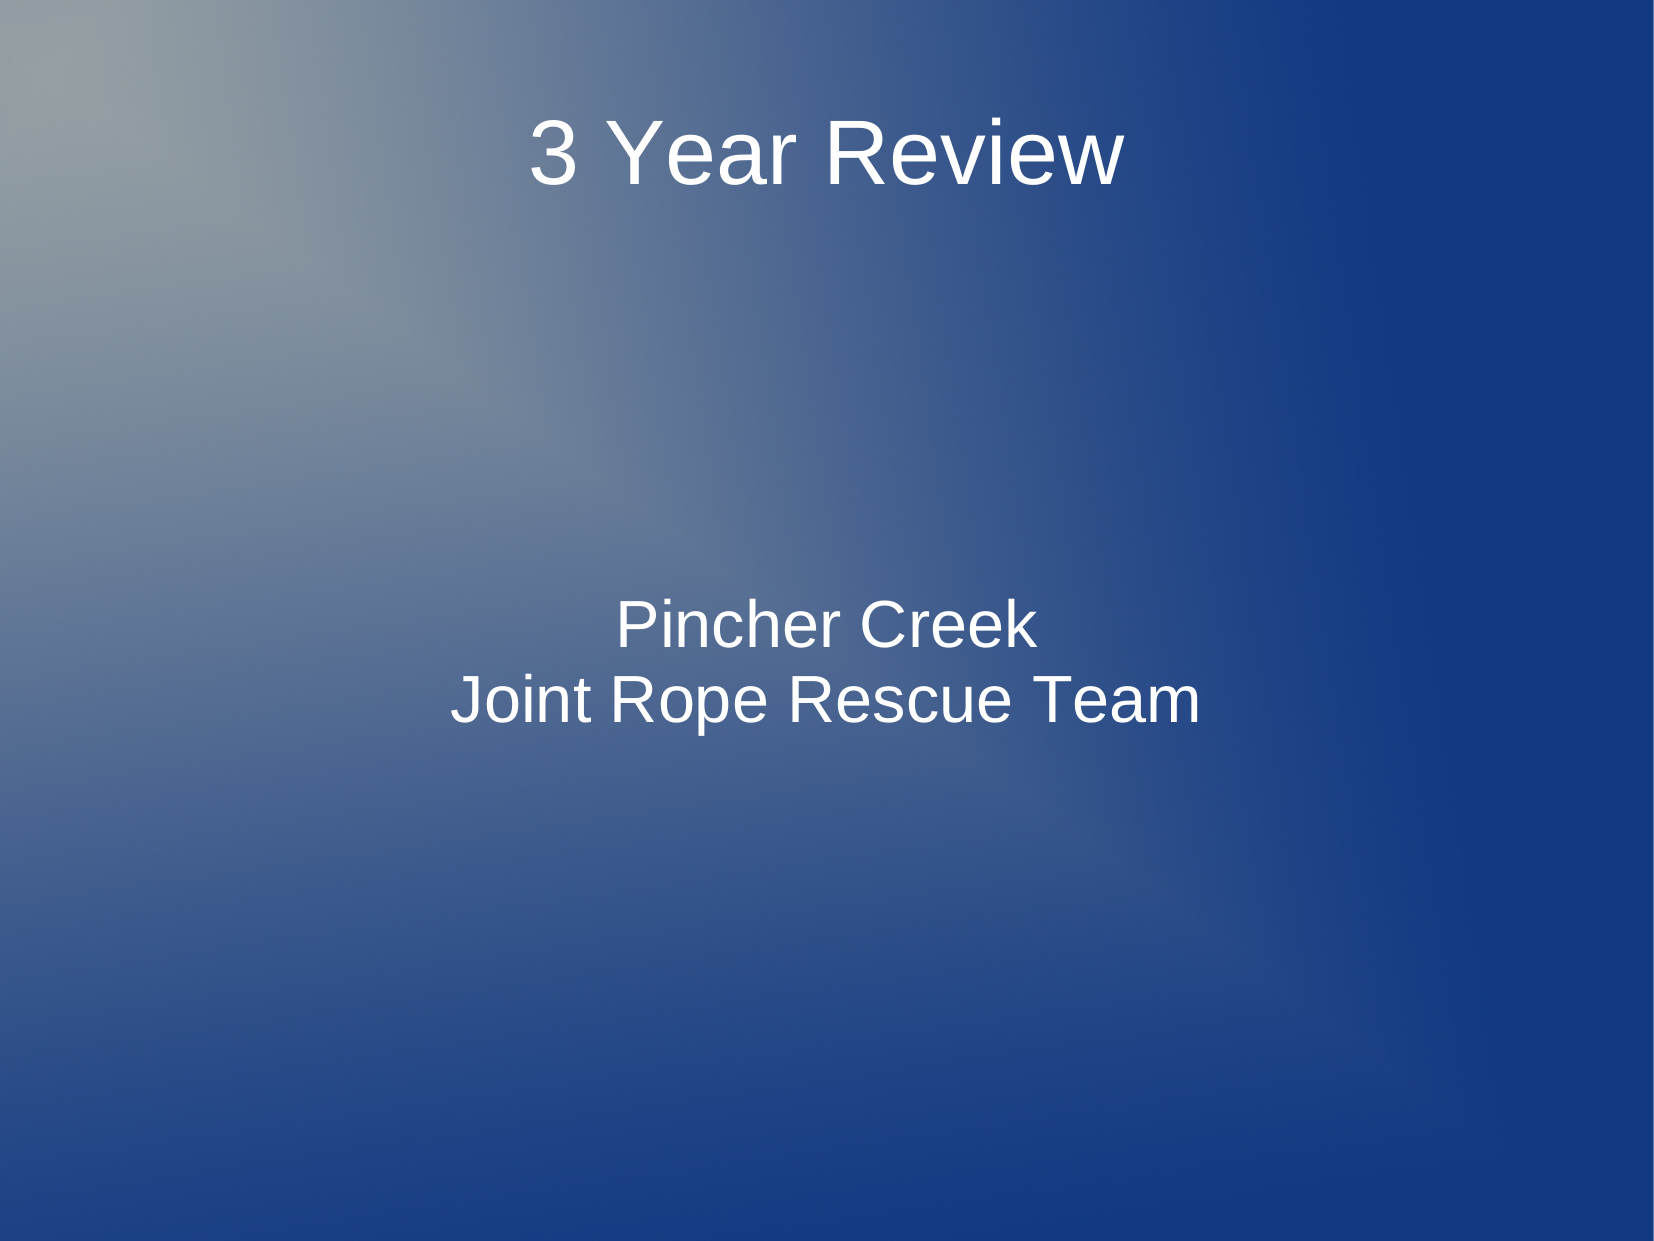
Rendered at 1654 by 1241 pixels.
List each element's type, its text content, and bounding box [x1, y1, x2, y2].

subtitle Pincher Creek Joint Rope Rescue Team [82, 290, 1571, 1109]
picture [0, 0, 1654, 1241]
title 3 Year Review [82, 49, 1571, 257]
